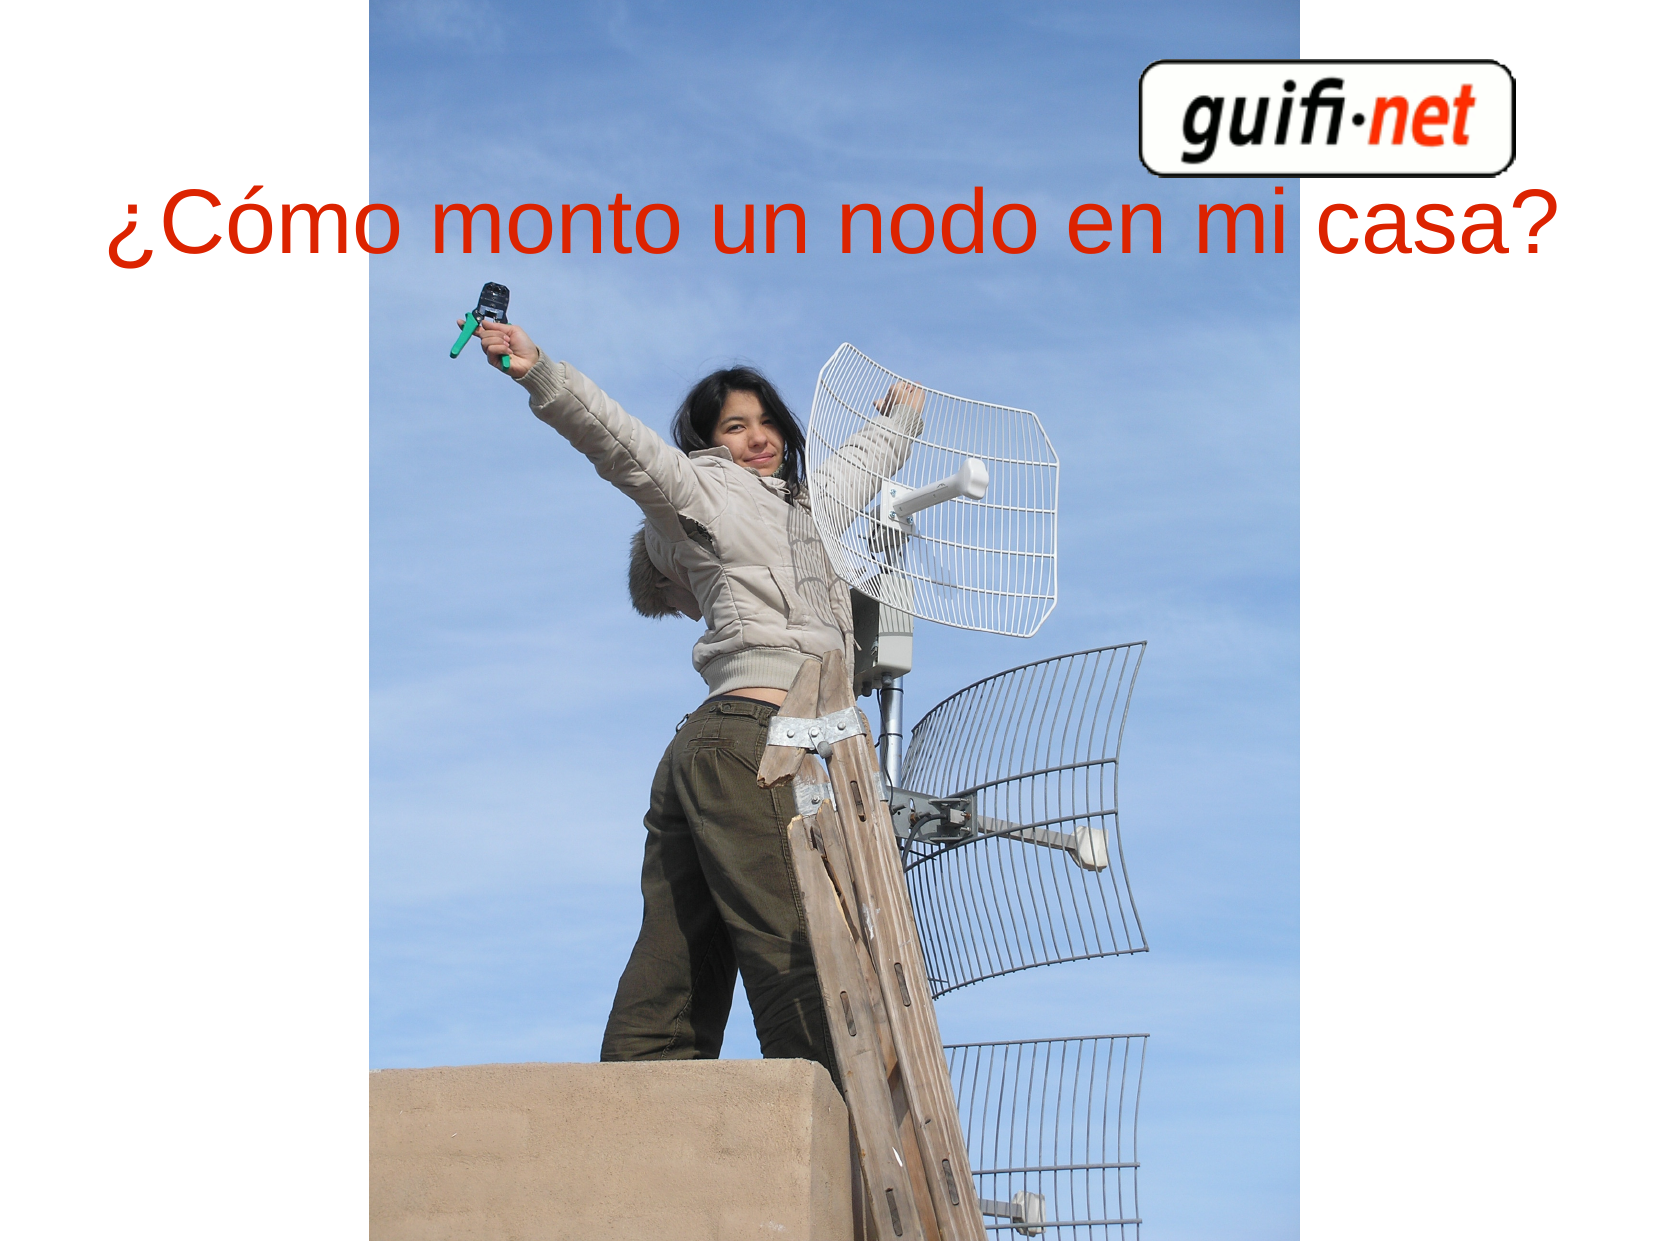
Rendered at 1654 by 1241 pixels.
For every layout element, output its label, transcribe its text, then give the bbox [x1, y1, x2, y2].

picture [369, 326, 1300, 1241]
picture [369, 0, 1516, 178]
title ¿Cómo monto un nodo en mi casa? [88, 118, 1577, 326]
